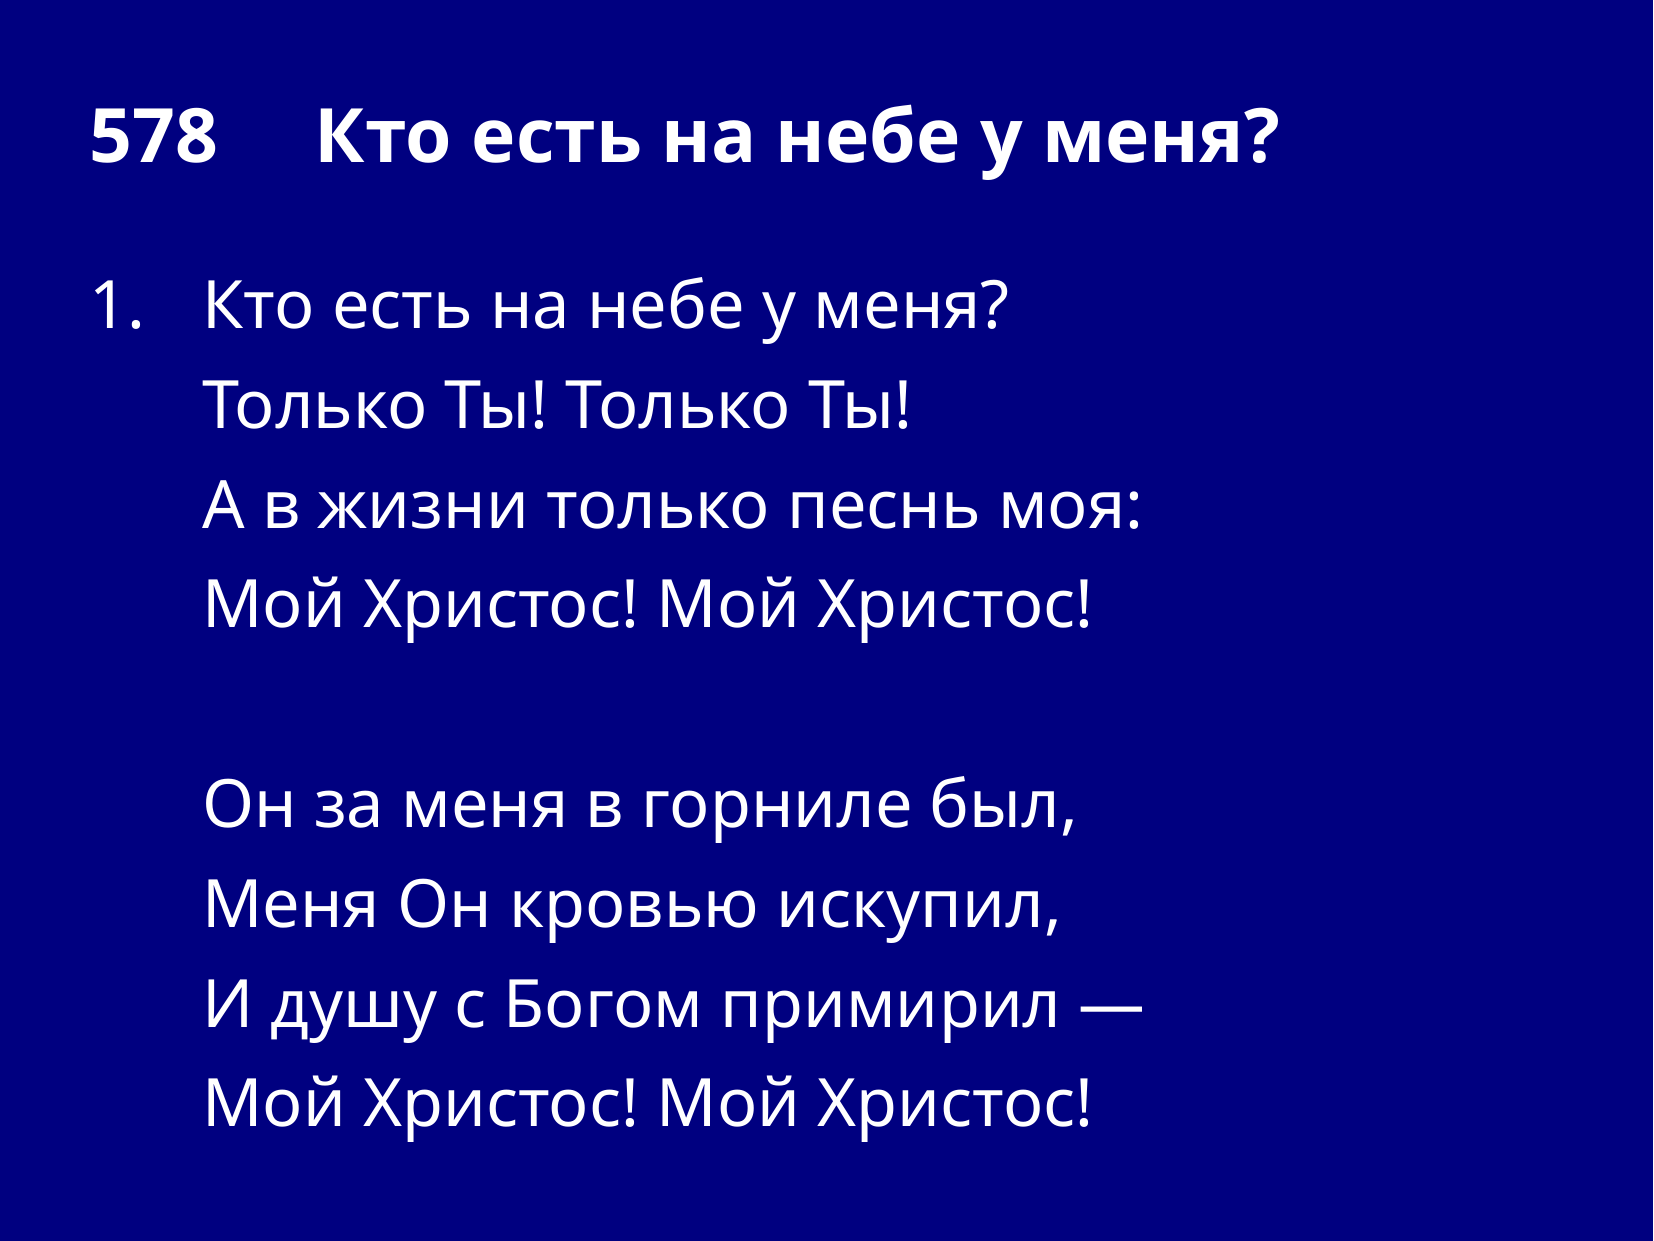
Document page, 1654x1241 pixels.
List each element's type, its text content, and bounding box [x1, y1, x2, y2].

text_box 578 Кто есть на небе у меня? [75, 75, 1576, 188]
text_box 1. Кто есть на небе у меня? Только Ты! Только Ты! А в жизни только песнь моя: Мой Христос! Мой Христос! Он за меня в горниле был, Меня Он кровью искупил, И душу с Богом примирил — Мой Христос! Мой Христос! [75, 188, 1576, 1163]
